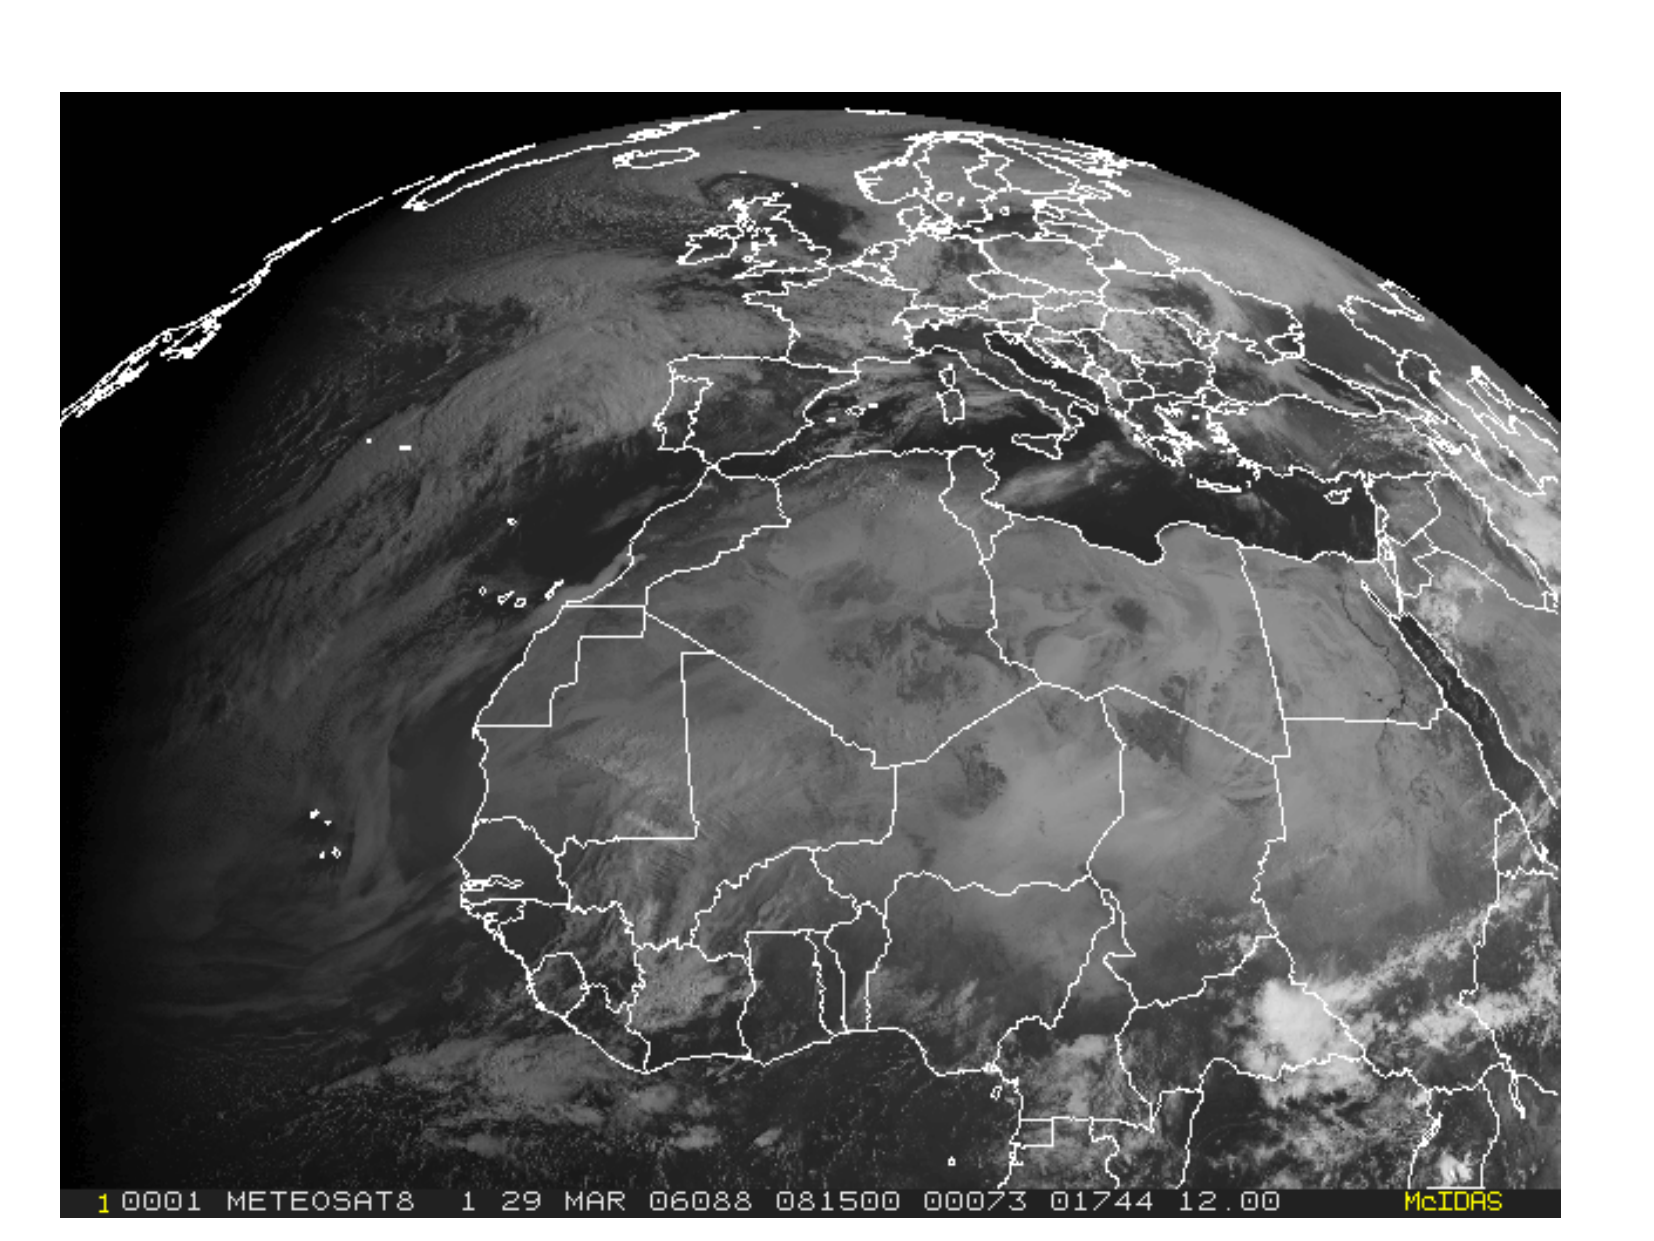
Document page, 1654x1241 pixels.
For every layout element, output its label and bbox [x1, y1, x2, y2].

picture [60, 92, 1561, 1218]
